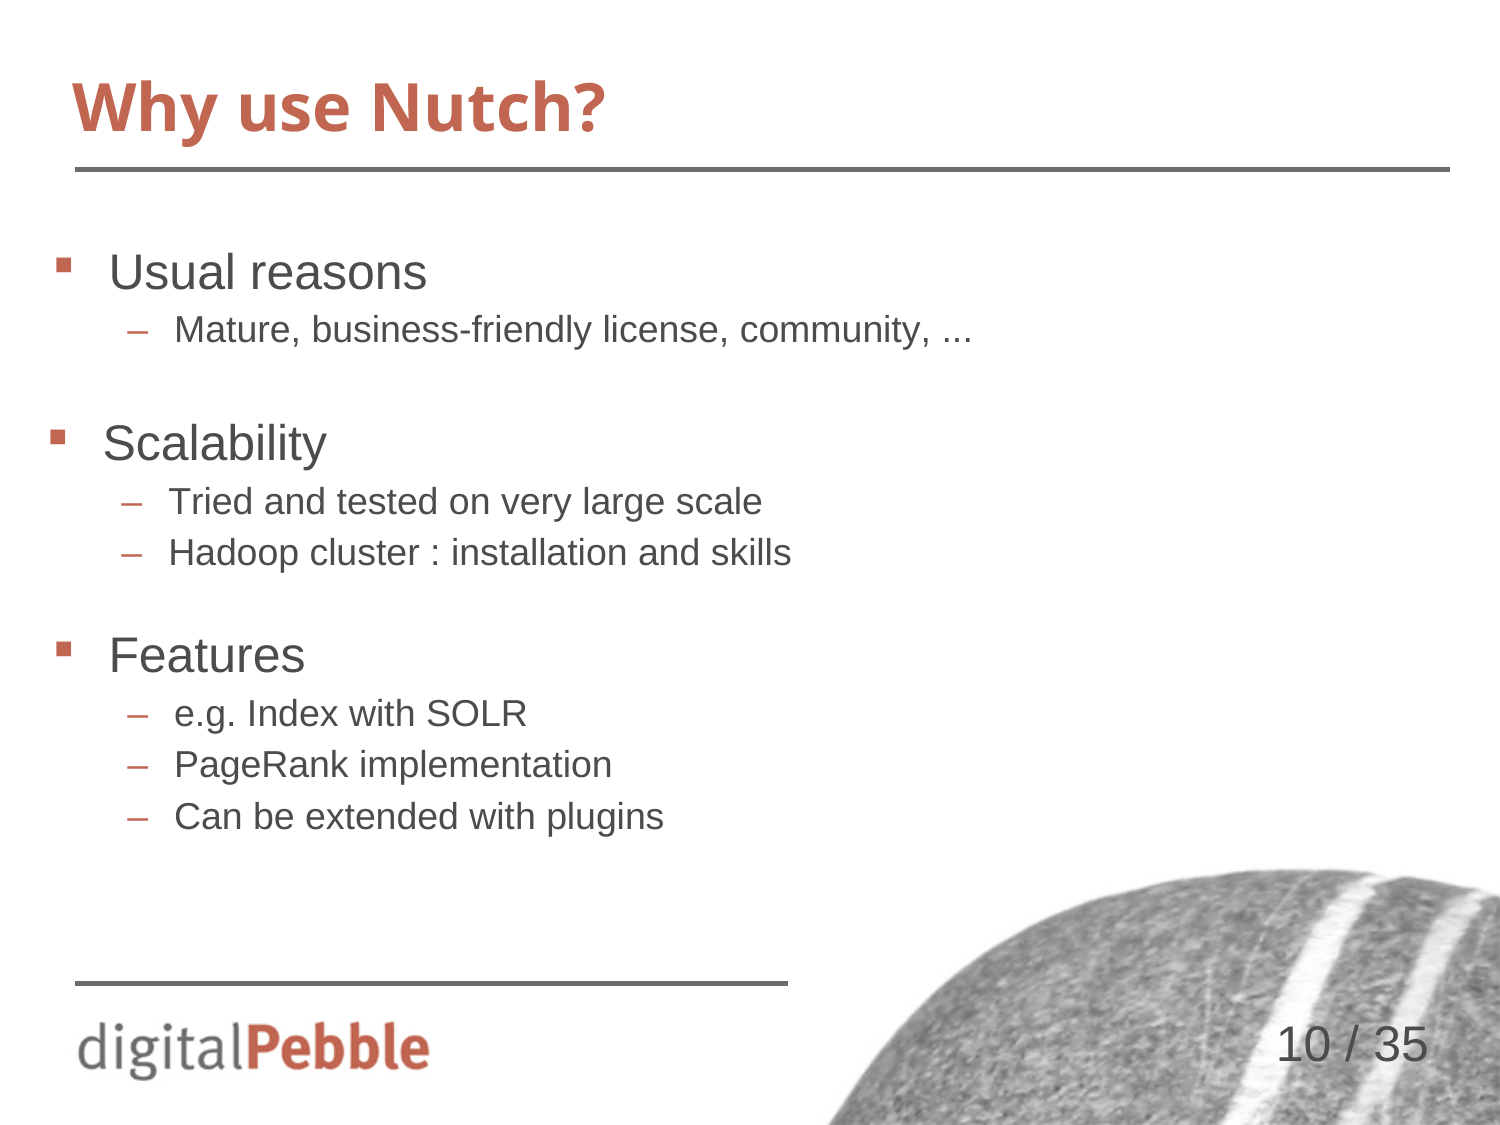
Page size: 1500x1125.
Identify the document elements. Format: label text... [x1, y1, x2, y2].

list Usual reasons Mature, business-friendly license, community, ... [37, 236, 1418, 414]
list Features e.g. Index with SOLR PageRank implementation Can be extended with plugins [37, 619, 1418, 1087]
title Why use Nutch? [57, 37, 1438, 174]
picture [0, 0, 1500, 1125]
list Scalability Tried and tested on very large scale Hadoop cluster : installation and skills [31, 407, 1412, 585]
